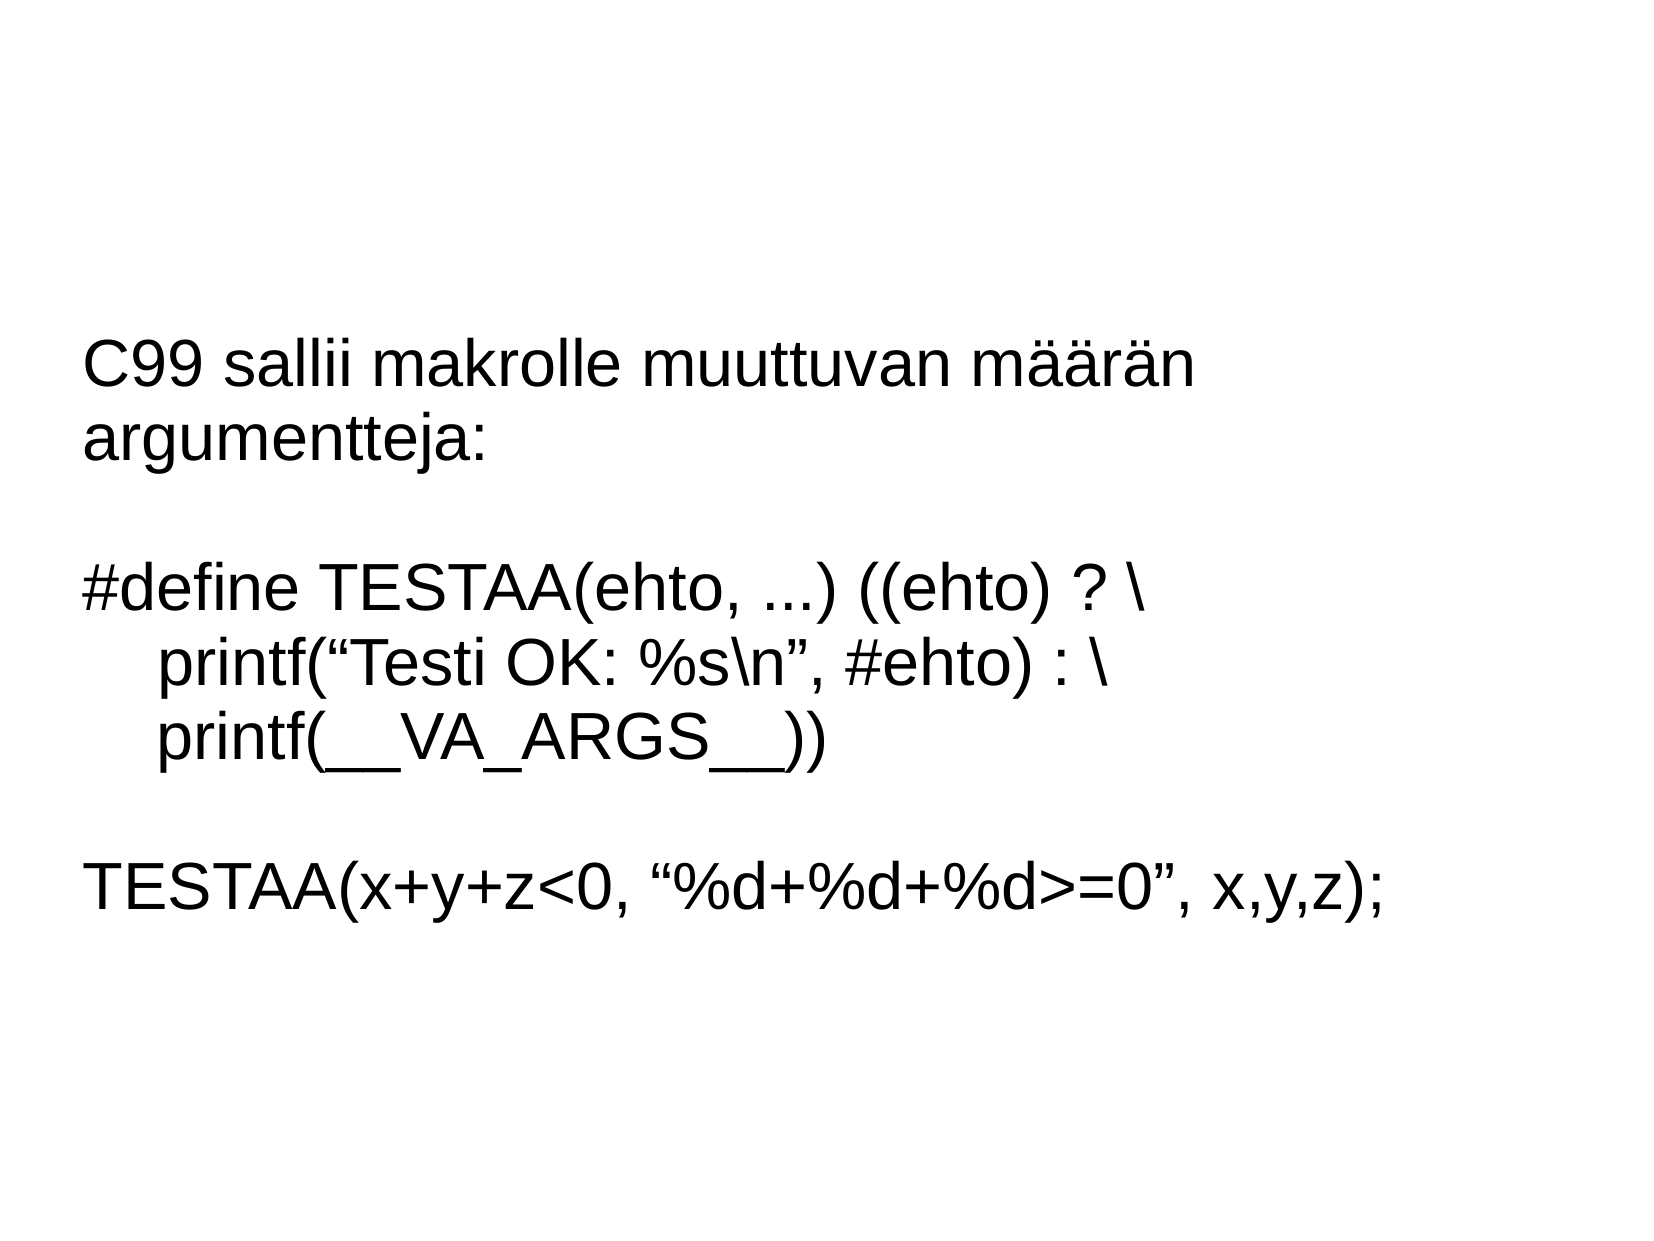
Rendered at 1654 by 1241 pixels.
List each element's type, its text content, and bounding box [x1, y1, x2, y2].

text_box C99 sallii makrolle muuttuvan määrän argumentteja: #define TESTAA(ehto, ...) ((ehto) ? \ printf(“Testi OK: %s\n”, #ehto) : \ printf(__VA_ARGS__)) TESTAA(x+y+z<0, “%d+%d+%d>=0”, x,y,z); [82, 297, 1571, 1102]
